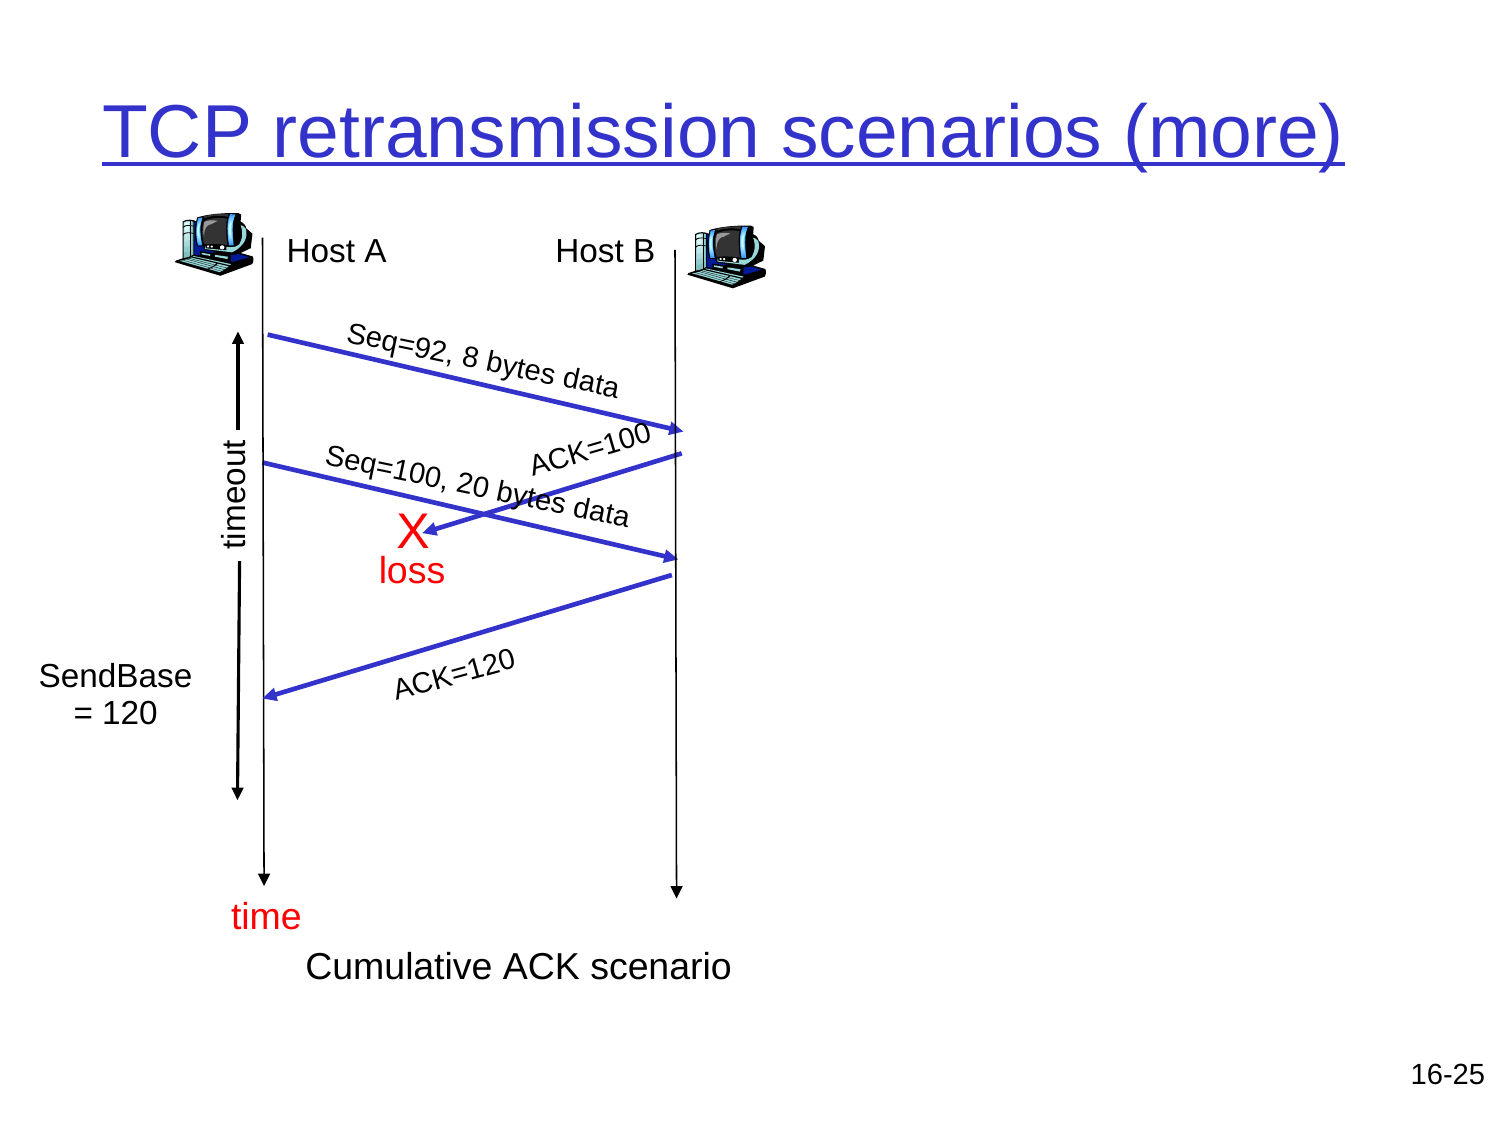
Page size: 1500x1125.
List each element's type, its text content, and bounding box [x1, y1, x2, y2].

text_box ACK=120 [371, 629, 537, 719]
text_box Seq=100, 20 bytes data [306, 428, 650, 545]
text_box loss [364, 541, 461, 599]
text_box SendBase = 120 [23, 649, 208, 740]
text_box Seq=92, 8 bytes data [327, 305, 639, 414]
picture [687, 224, 768, 289]
text_box time [216, 887, 317, 945]
title TCP retransmission scenarios (more) [87, 37, 1426, 225]
text_box Host B [540, 224, 671, 278]
text_box Host A [271, 224, 402, 278]
text_box ACK=100 [508, 404, 672, 481]
text_box loss [391, 567, 402, 581]
text_box X [381, 495, 445, 567]
text_box timeout [207, 425, 260, 565]
picture [174, 212, 255, 276]
text_box Cumulative ACK scenario [290, 937, 747, 995]
